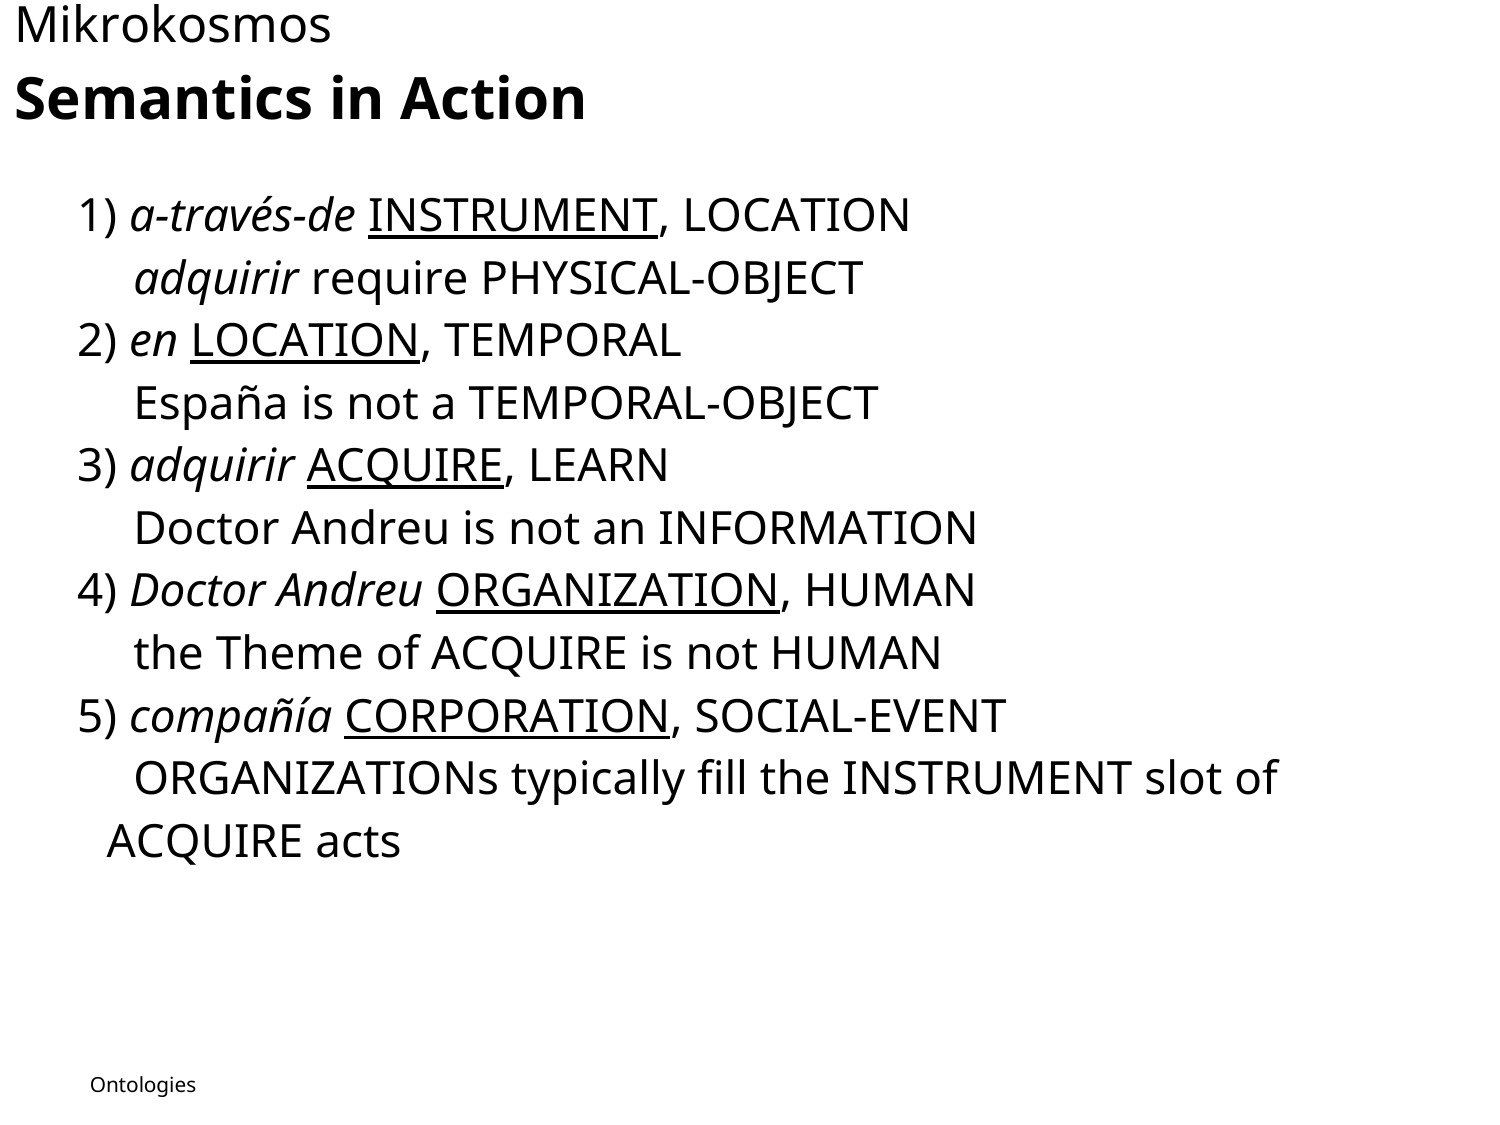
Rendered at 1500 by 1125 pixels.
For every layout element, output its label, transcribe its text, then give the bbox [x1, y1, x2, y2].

list 1) a-través-de INSTRUMENT, LOCATION adquirir require PHYSICAL-OBJECT 2) en LOCATION, TEMPORAL España is not a TEMPORAL-OBJECT 3) adquirir ACQUIRE, LEARN Doctor Andreu is not an INFORMATION 4) Doctor Andreu ORGANIZATION, HUMAN the Theme of ACQUIRE is not HUMAN 5) compañía CORPORATION, SOCIAL-EVENT ORGANIZATIONs typically fill the INSTRUMENT slot of ACQUIRE acts [62, 174, 1475, 1013]
title Mikrokosmos Semantics in Action [0, 0, 1500, 136]
